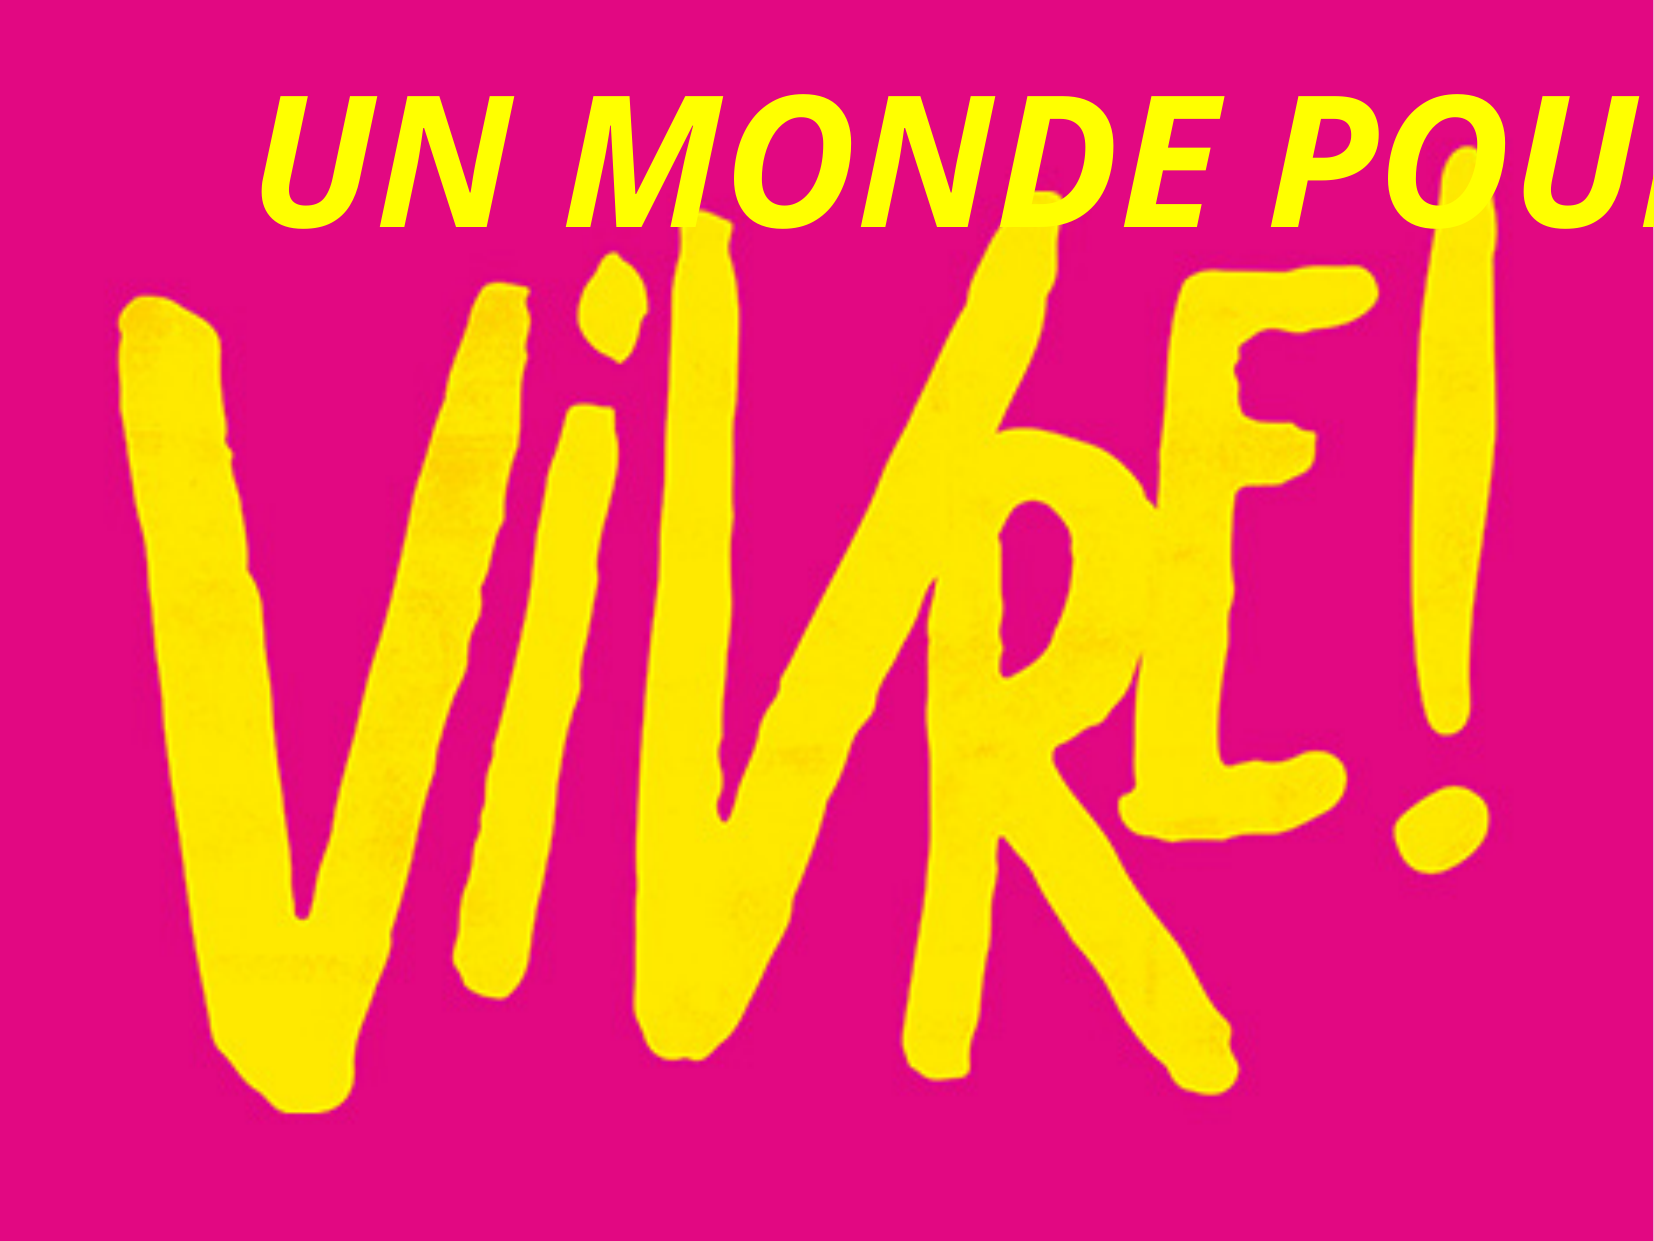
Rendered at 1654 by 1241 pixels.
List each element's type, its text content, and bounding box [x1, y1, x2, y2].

picture [0, 0, 1654, 1241]
text_box UN MONDE POUR [234, 23, 1371, 262]
